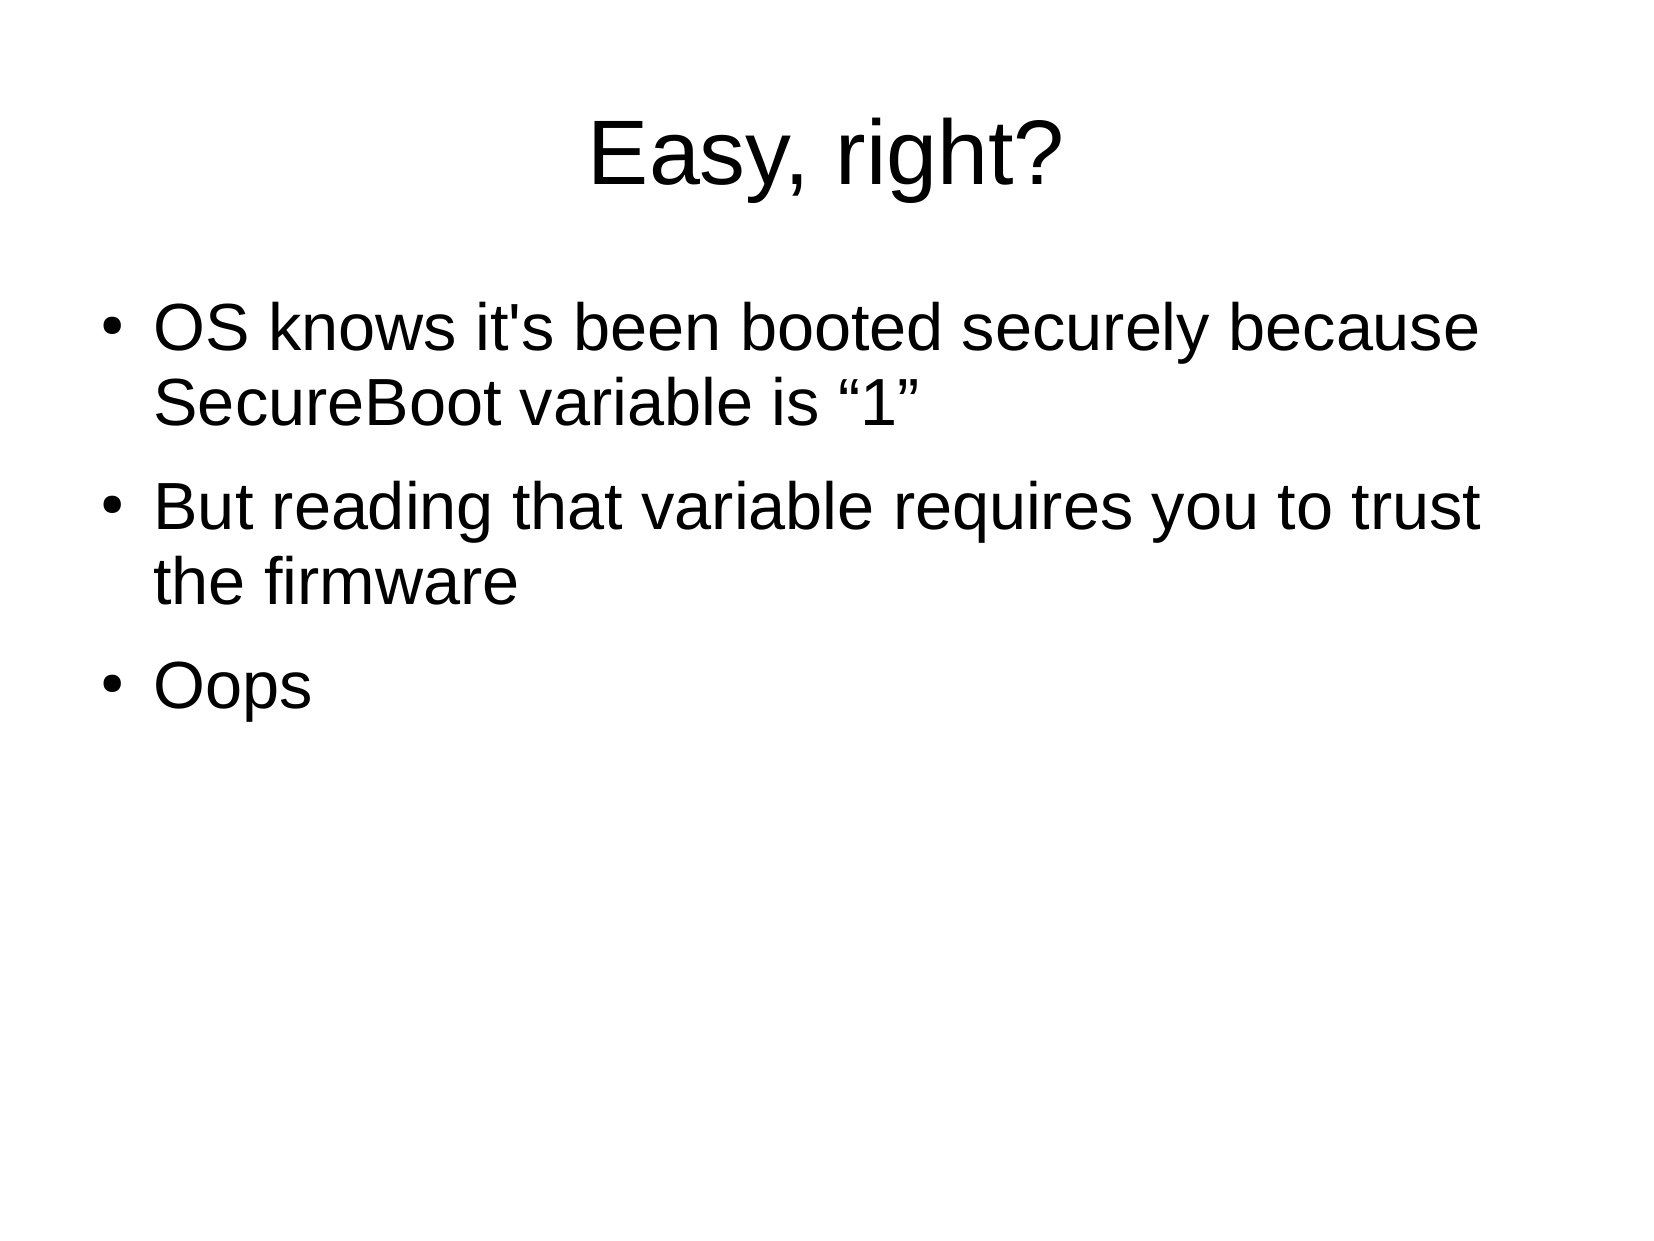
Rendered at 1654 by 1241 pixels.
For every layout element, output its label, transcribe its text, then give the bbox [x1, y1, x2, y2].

list OS knows it's been booted securely because SecureBoot variable is “1” But reading that variable requires you to trust the firmware Oops [82, 290, 1571, 1109]
title Easy, right? [82, 49, 1571, 257]
